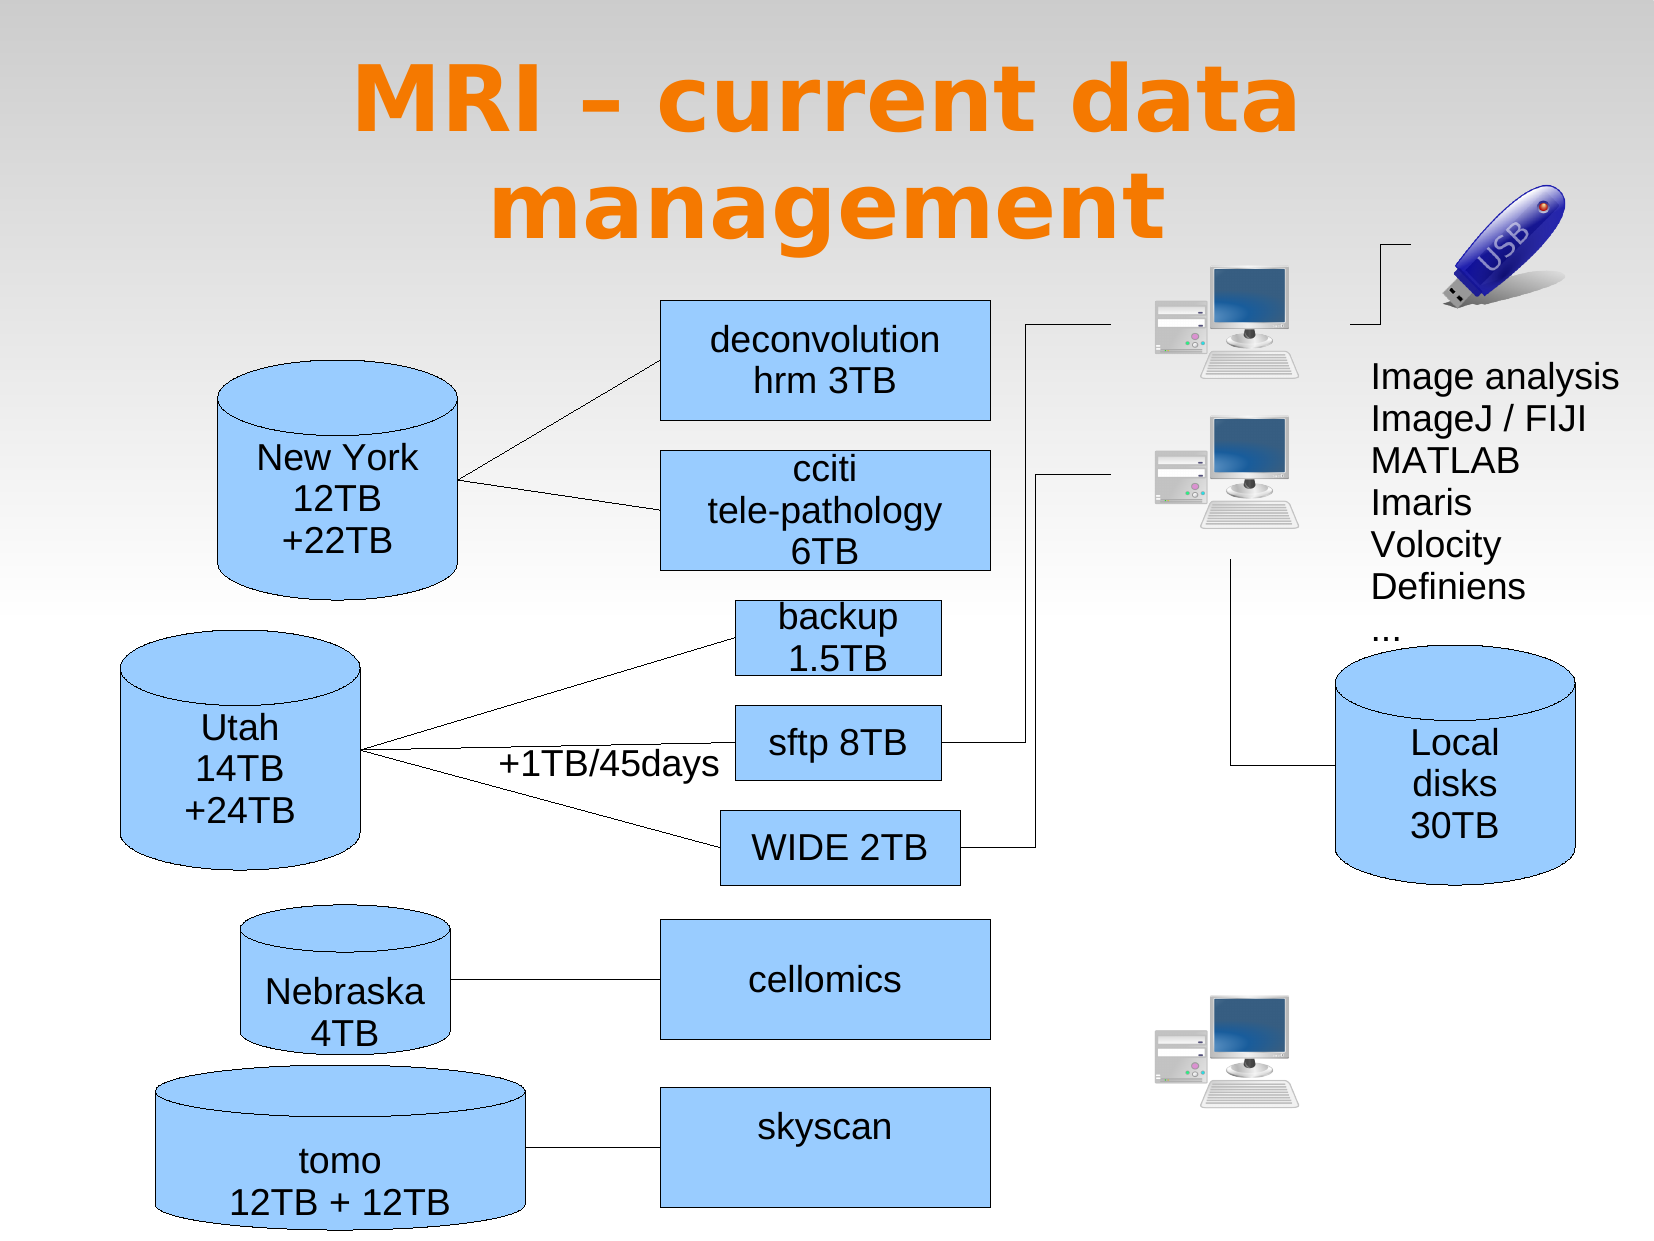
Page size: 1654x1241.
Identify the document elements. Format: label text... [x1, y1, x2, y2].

title MRI – current data management [82, 45, 1571, 261]
text_box tomo 12TB + 12TB [155, 1065, 526, 1231]
picture [1110, 969, 1351, 1139]
text_box WIDE 2TB [720, 810, 961, 886]
text_box +1TB/45days [483, 735, 736, 792]
text_box Image analysis ImageJ / FIJI MATLAB Imaris Volocity Definiens ... [1355, 348, 1636, 657]
picture [1110, 239, 1351, 560]
text_box backup 1.5TB [735, 600, 942, 676]
text_box cellomics [660, 919, 991, 1040]
text_box Utah 14TB +24TB [120, 630, 361, 871]
text_box cciti tele-pathology 6TB [660, 450, 991, 571]
text_box Local disks 30TB [1335, 657, 1576, 886]
text_box New York 12TB +22TB [217, 360, 458, 601]
text_box deconvolution hrm 3TB [660, 300, 991, 421]
text_box skyscan [660, 1087, 991, 1208]
text_box sftp 8TB [735, 705, 942, 781]
picture [1410, 159, 1591, 331]
text_box Nebraska 4TB [240, 904, 451, 1055]
